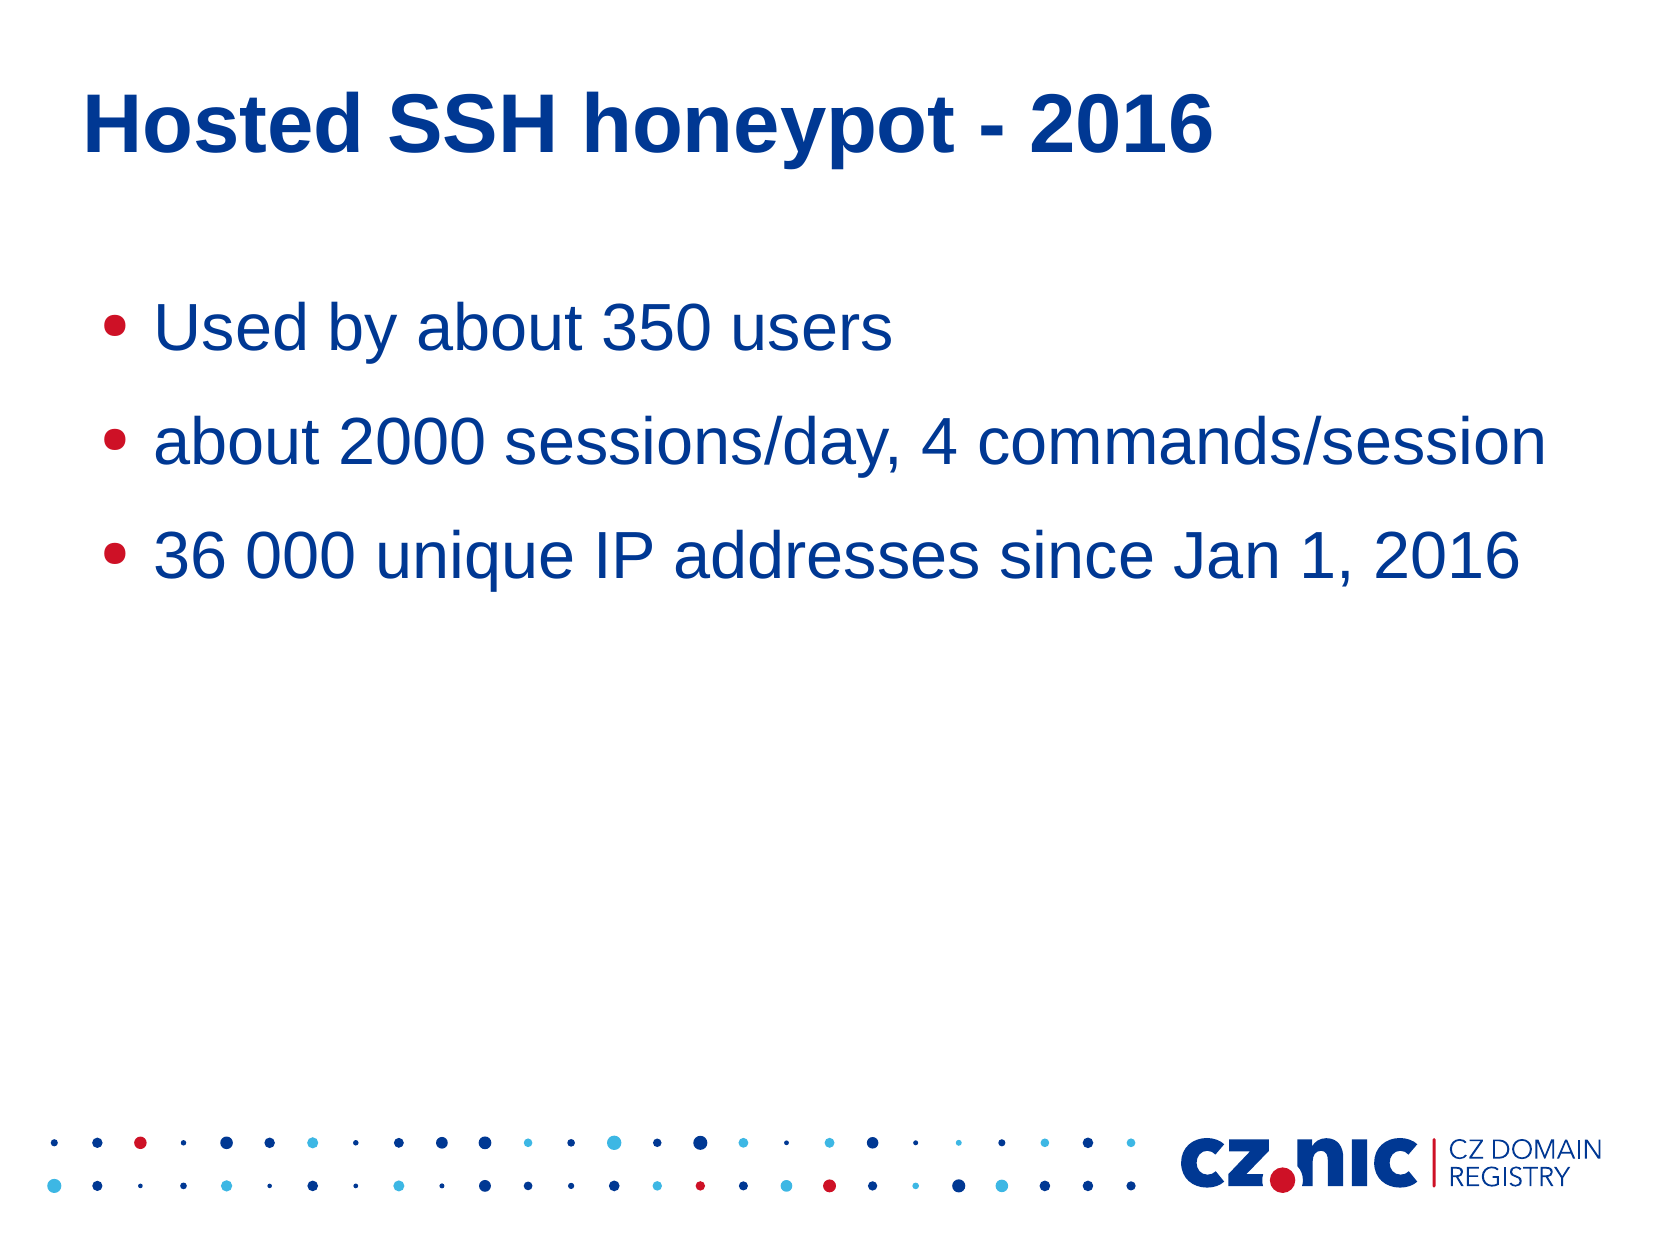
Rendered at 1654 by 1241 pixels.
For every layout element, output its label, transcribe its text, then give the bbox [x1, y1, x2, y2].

title Hosted SSH honeypot - 2016 [82, 70, 1571, 178]
list Used by about 350 users about 2000 sessions/day, 4 commands/session 36 000 unique IP addresses since Jan 1, 2016 [82, 290, 1571, 1010]
